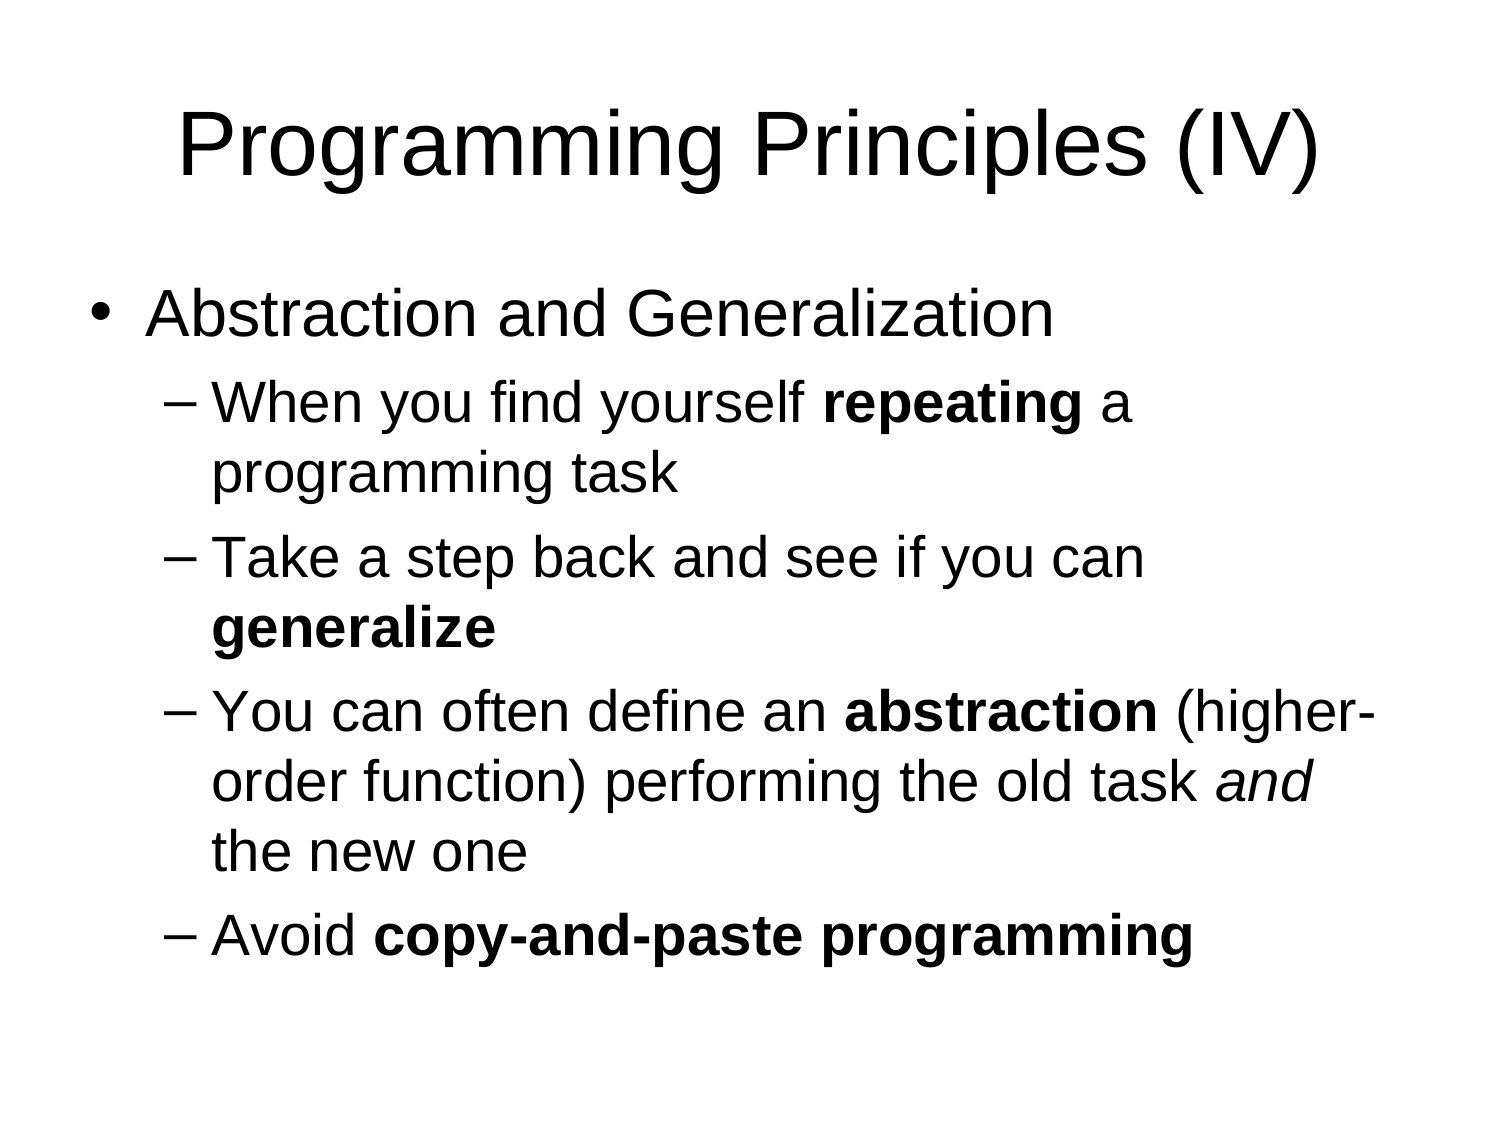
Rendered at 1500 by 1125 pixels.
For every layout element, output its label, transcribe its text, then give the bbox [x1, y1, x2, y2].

list Abstraction and Generalization When you find yourself repeating a programming task Take a step back and see if you can generalize You can often define an abstraction (higher-order function) performing the old task and the new one Avoid copy-and-paste programming [75, 262, 1426, 1005]
title Programming Principles (IV) [75, 45, 1426, 233]
